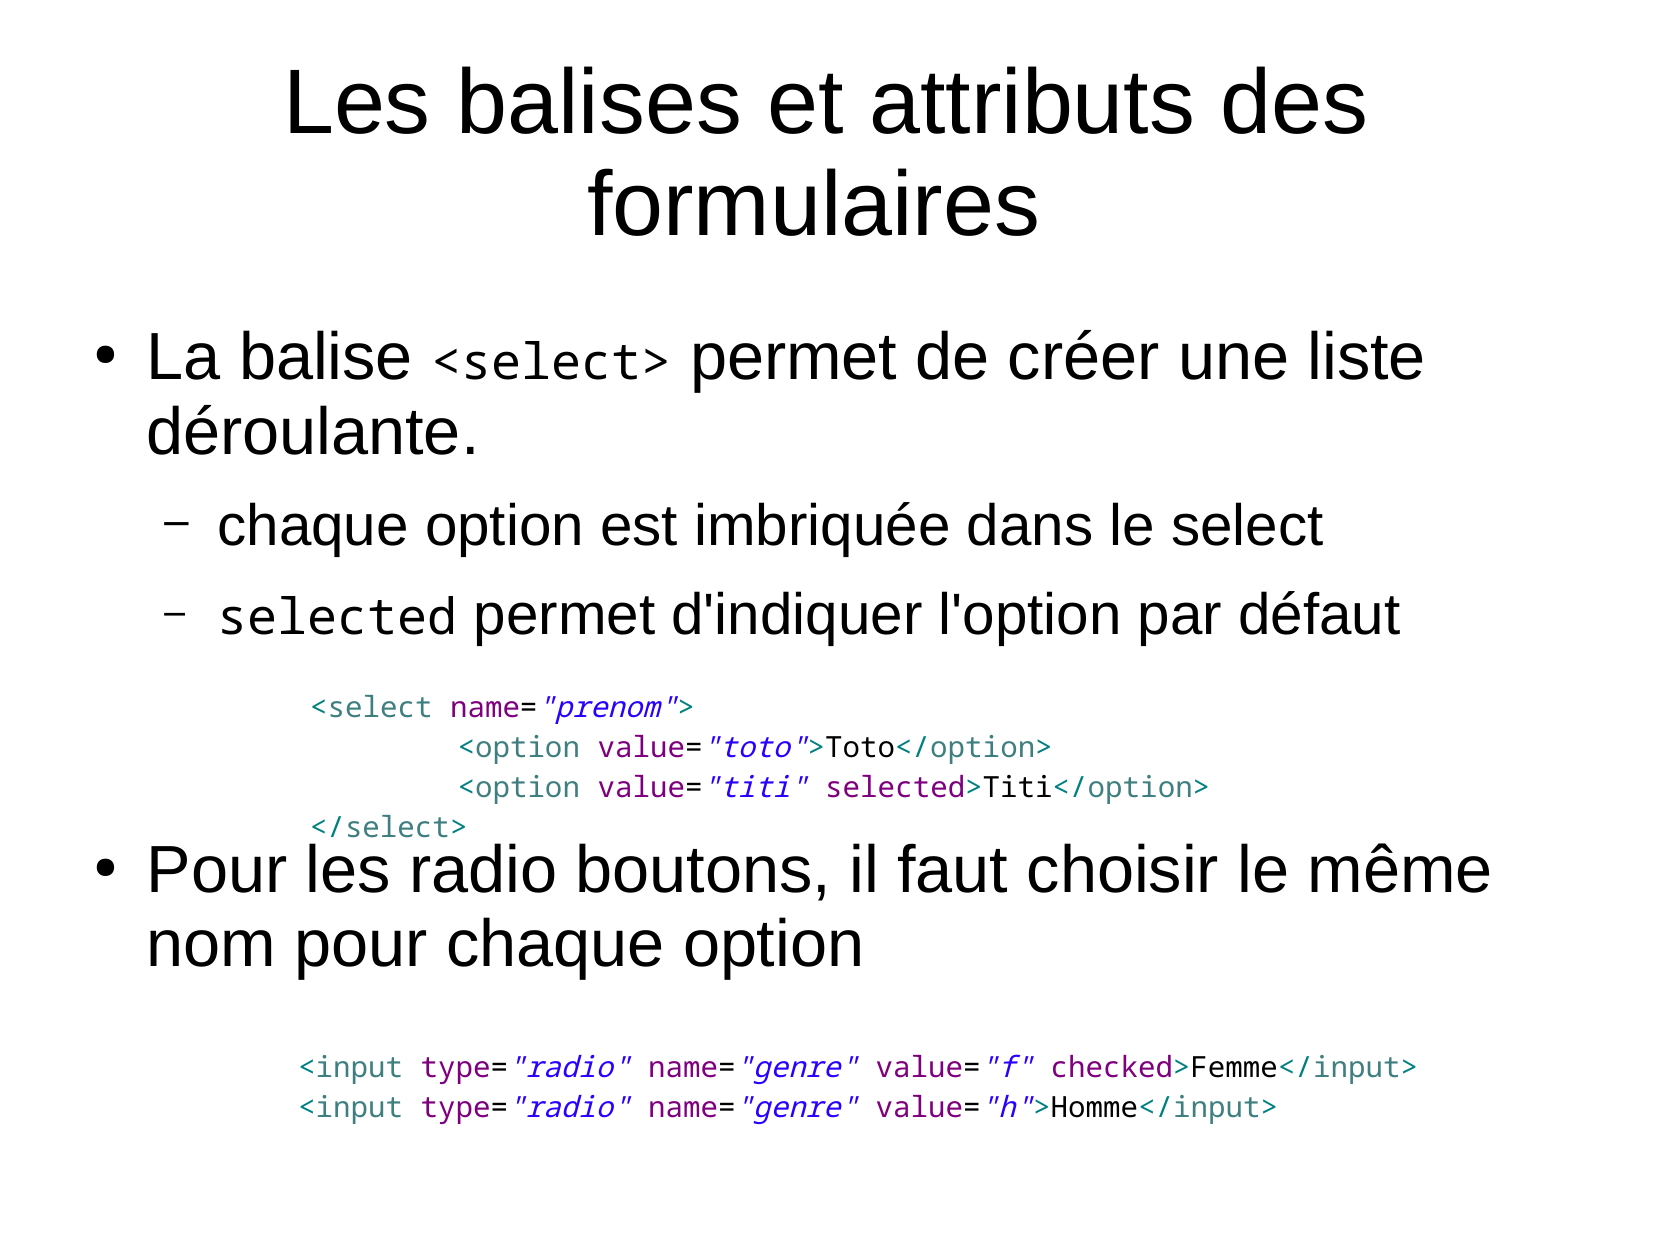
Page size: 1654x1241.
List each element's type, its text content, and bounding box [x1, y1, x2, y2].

text_box <select name="prenom"> <option value="toto">Toto</option> <option value="titi" selected>Titi</option> </select> [295, 679, 1225, 840]
list La balise <select> permet de créer une liste déroulante. chaque option est imbriquée dans le select selected permet d'indiquer l'option par défaut Pour les radio boutons, il faut choisir le même nom pour chaque option [75, 318, 1595, 1176]
text_box <input type="radio" name="genre" value="f" checked>Femme</input> <input type="radio" name="genre" value="h">Homme</input> [283, 1039, 1433, 1128]
title Les balises et attributs des formulaires [82, 49, 1571, 257]
